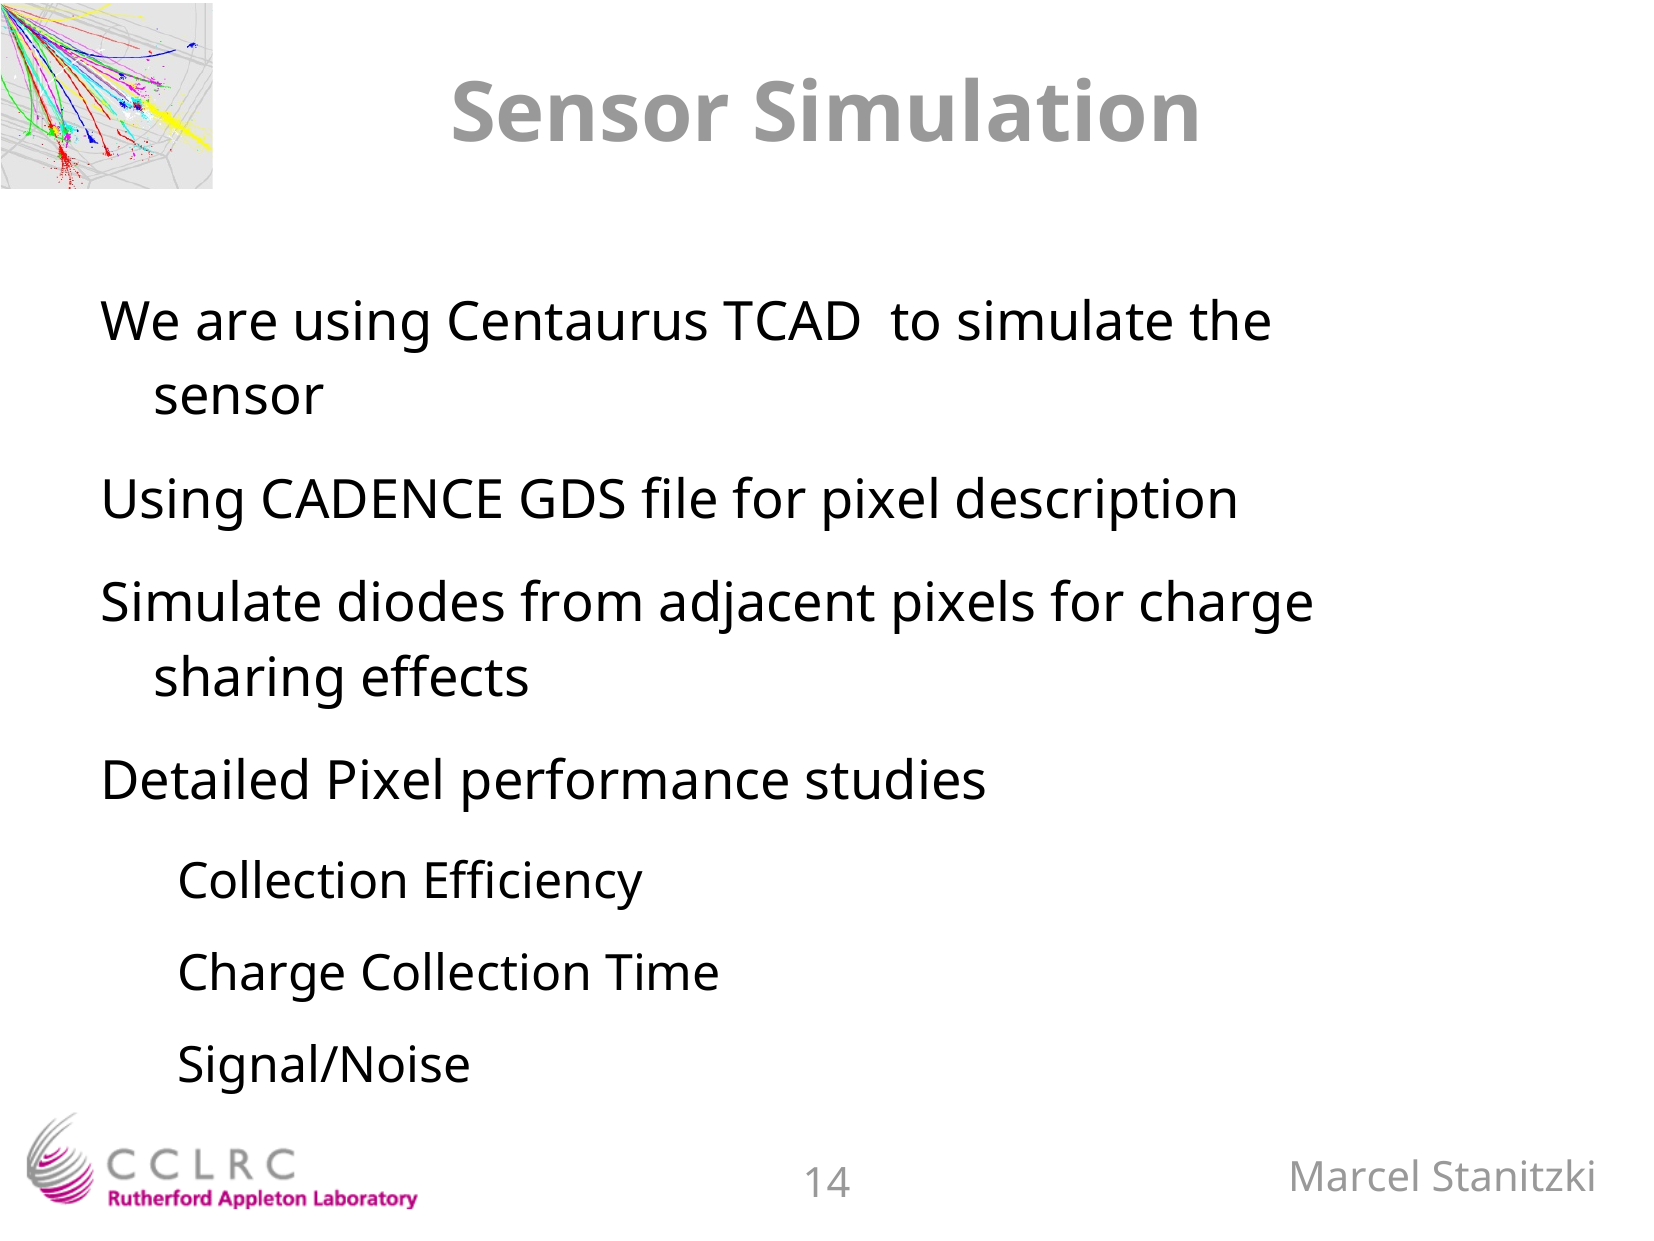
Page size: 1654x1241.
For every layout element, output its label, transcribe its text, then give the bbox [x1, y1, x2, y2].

title Sensor Simulation [203, 5, 1451, 213]
picture [0, 3, 213, 189]
picture [19, 1110, 426, 1212]
list We are using Centaurus TCAD to simulate the sensor Using CADENCE GDS file for pixel description Simulate diodes from adjacent pixels for charge sharing effects Detailed Pixel performance studies Collection Efficiency Charge Collection Time Signal/Noise [82, 282, 1453, 1087]
